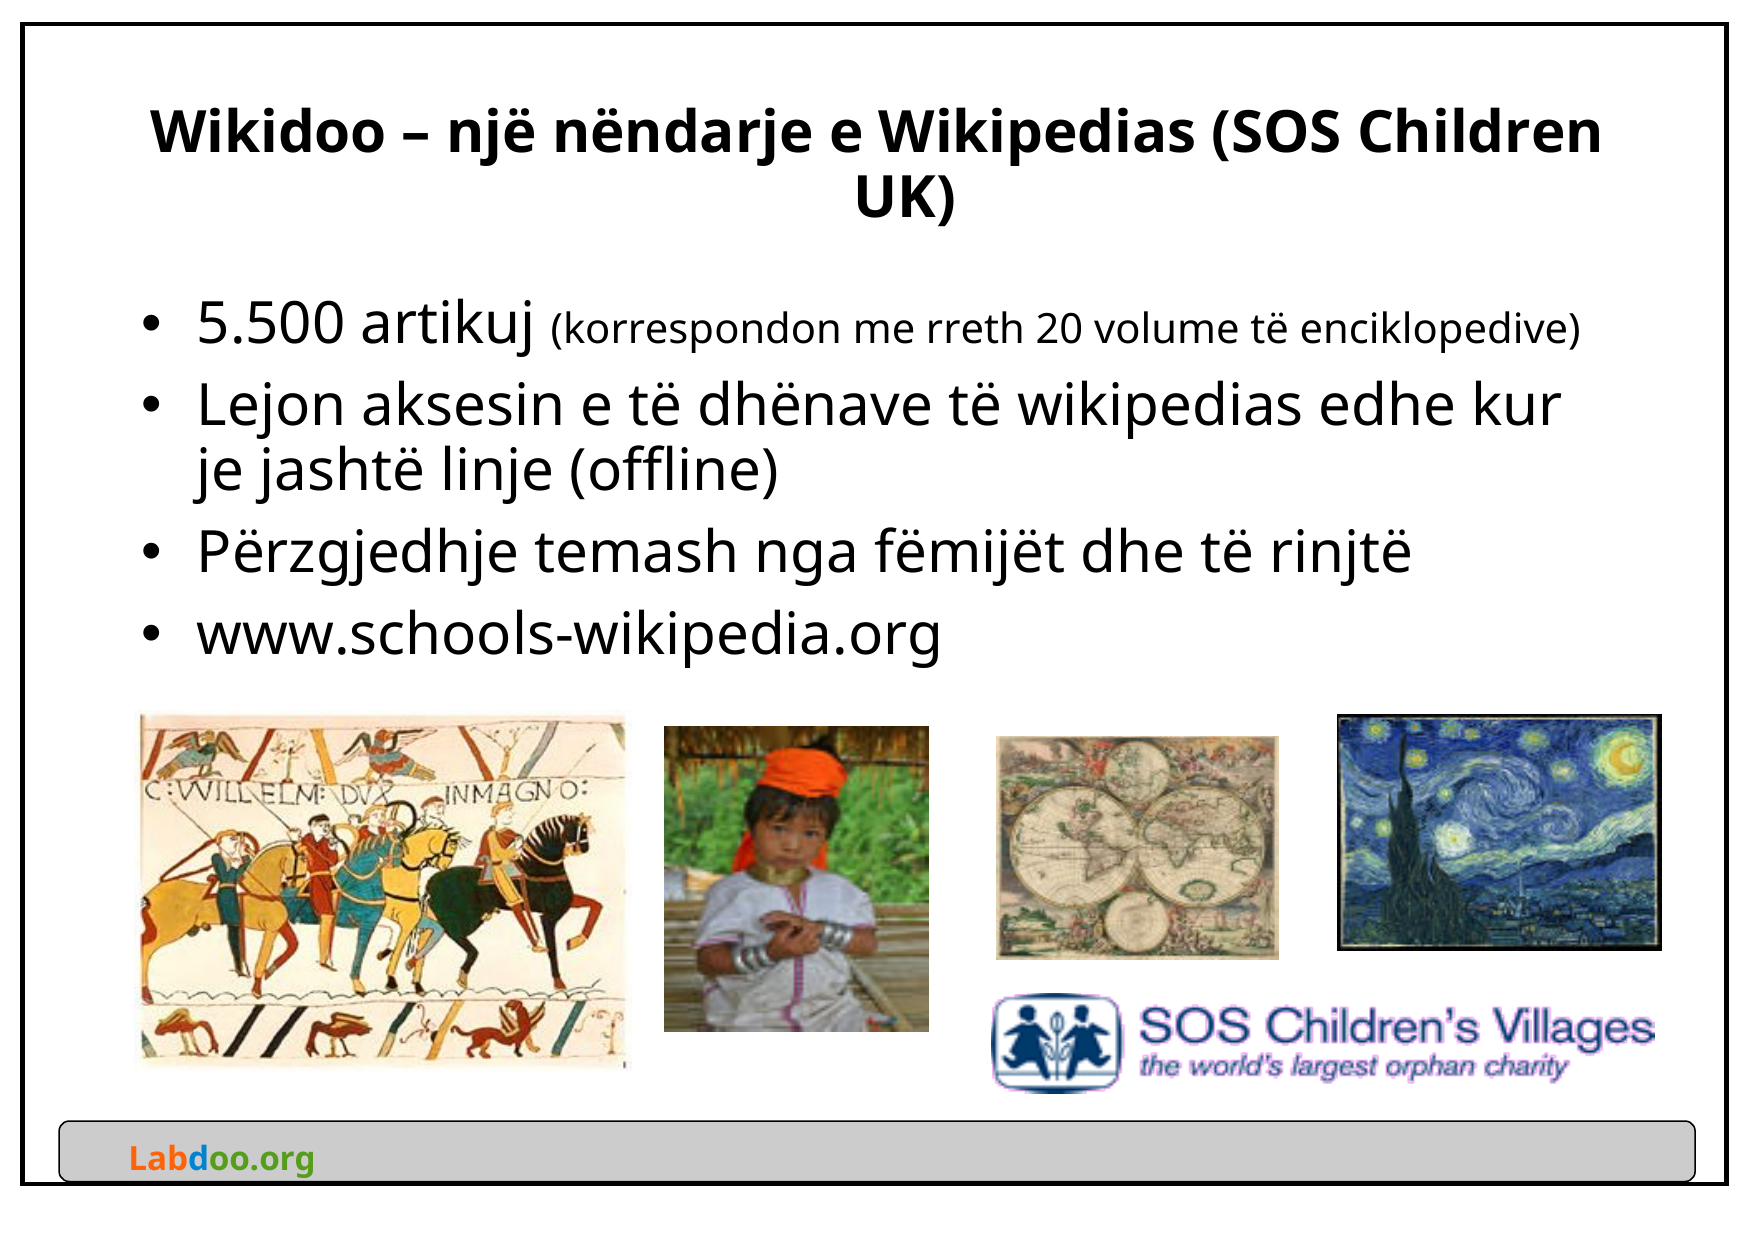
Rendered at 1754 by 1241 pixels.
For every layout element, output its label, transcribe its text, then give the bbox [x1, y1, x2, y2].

text_box Wikidoo – një nëndarje e Wikipedias (SOS Children UK) 5.500 artikuj (korrespondon me rreth 20 volume të enciklopedive) Lejon aksesin e të dhënave të wikipedias edhe kur je jashtë linje (offline) Përzgjedhje temash nga fëmijët dhe të rinjtë www.schools-wikipedia.org [140, 96, 1614, 1099]
picture [991, 993, 1655, 1094]
picture [134, 710, 632, 1073]
picture [996, 736, 1279, 960]
picture [664, 726, 929, 1032]
picture [1337, 714, 1662, 951]
text_box Labdoo.org [113, 1115, 1191, 1194]
